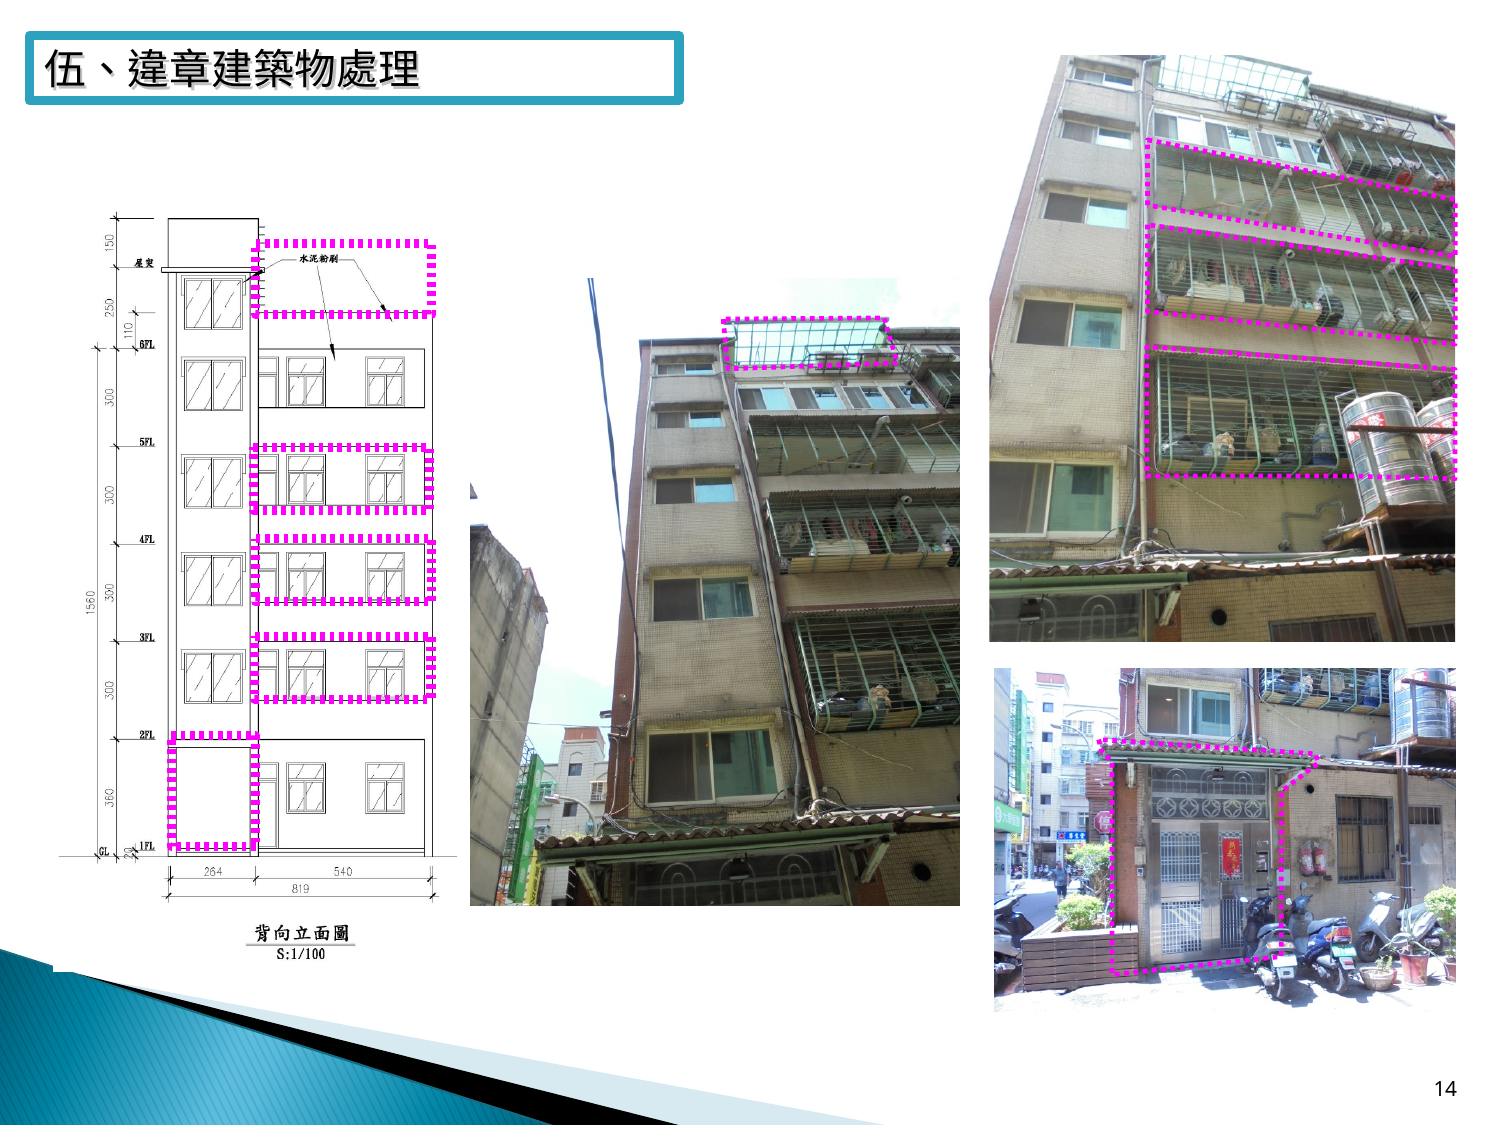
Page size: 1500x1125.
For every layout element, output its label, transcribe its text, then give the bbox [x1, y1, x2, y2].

text_box 伍、違章建築物處理 [29, 36, 679, 101]
text_box 14 [1418, 1051, 1479, 1112]
picture [994, 668, 1456, 1012]
picture [53, 194, 457, 972]
picture [470, 278, 960, 906]
picture [989, 55, 1456, 642]
